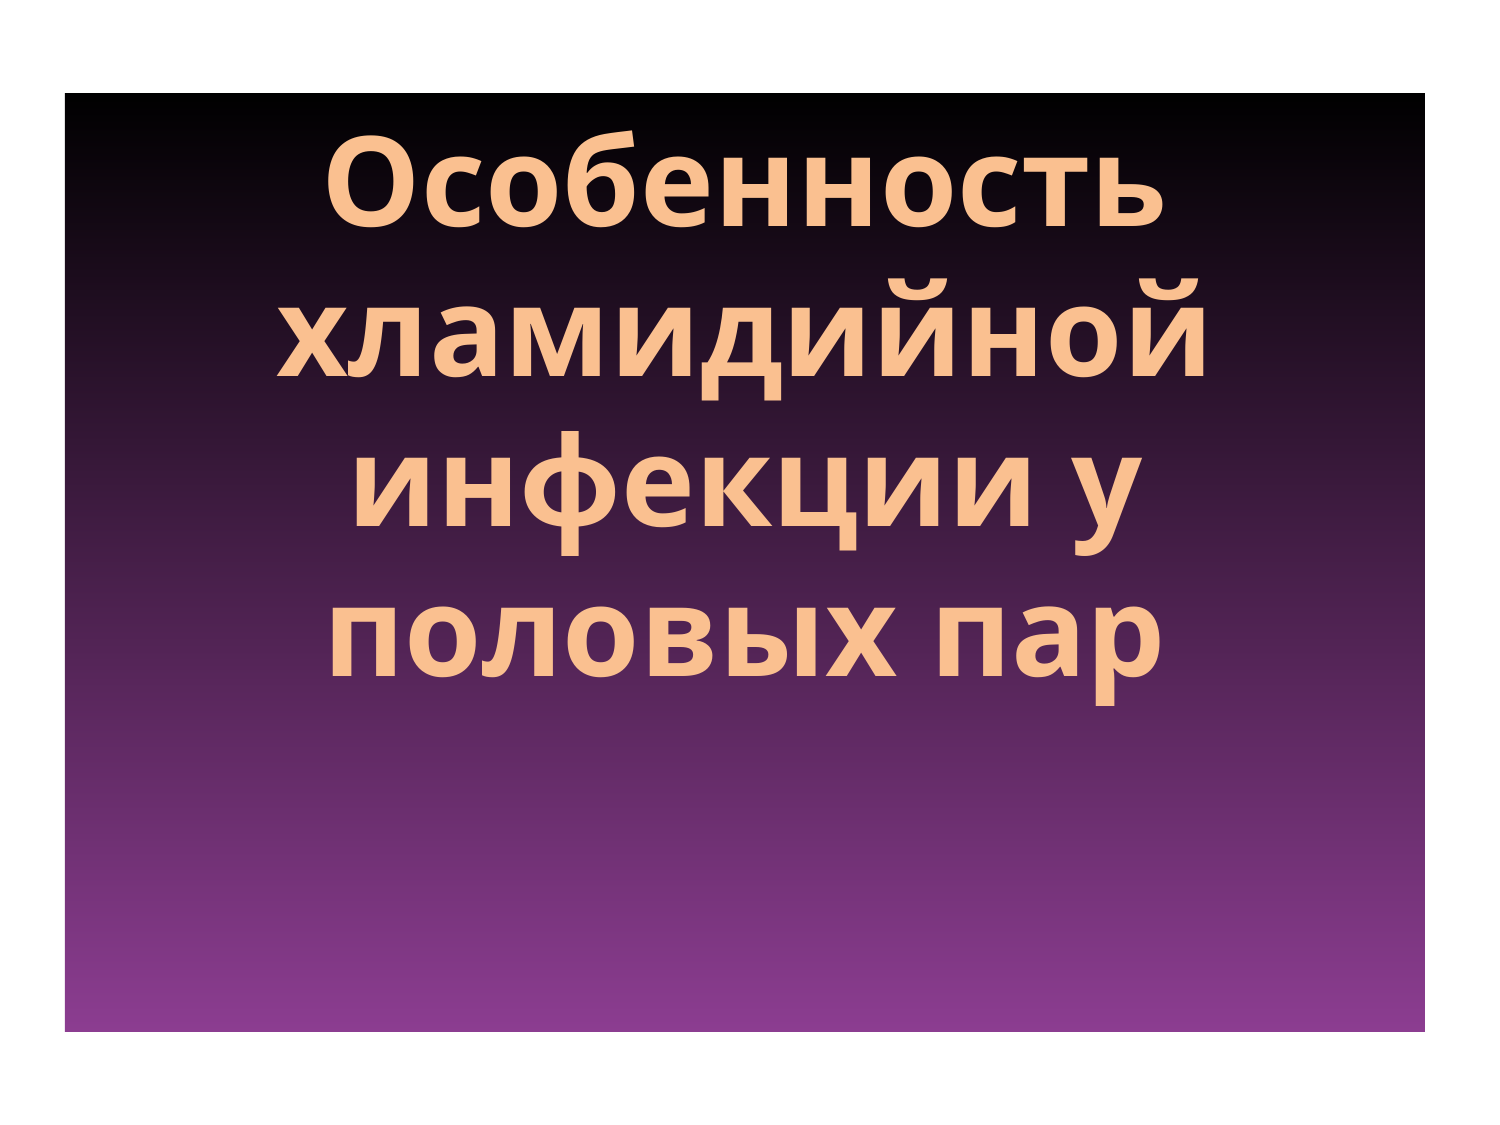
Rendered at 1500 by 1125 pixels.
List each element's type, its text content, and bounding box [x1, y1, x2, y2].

title Особенность хламидийной инфекции у половых пар [64, 93, 1425, 1032]
